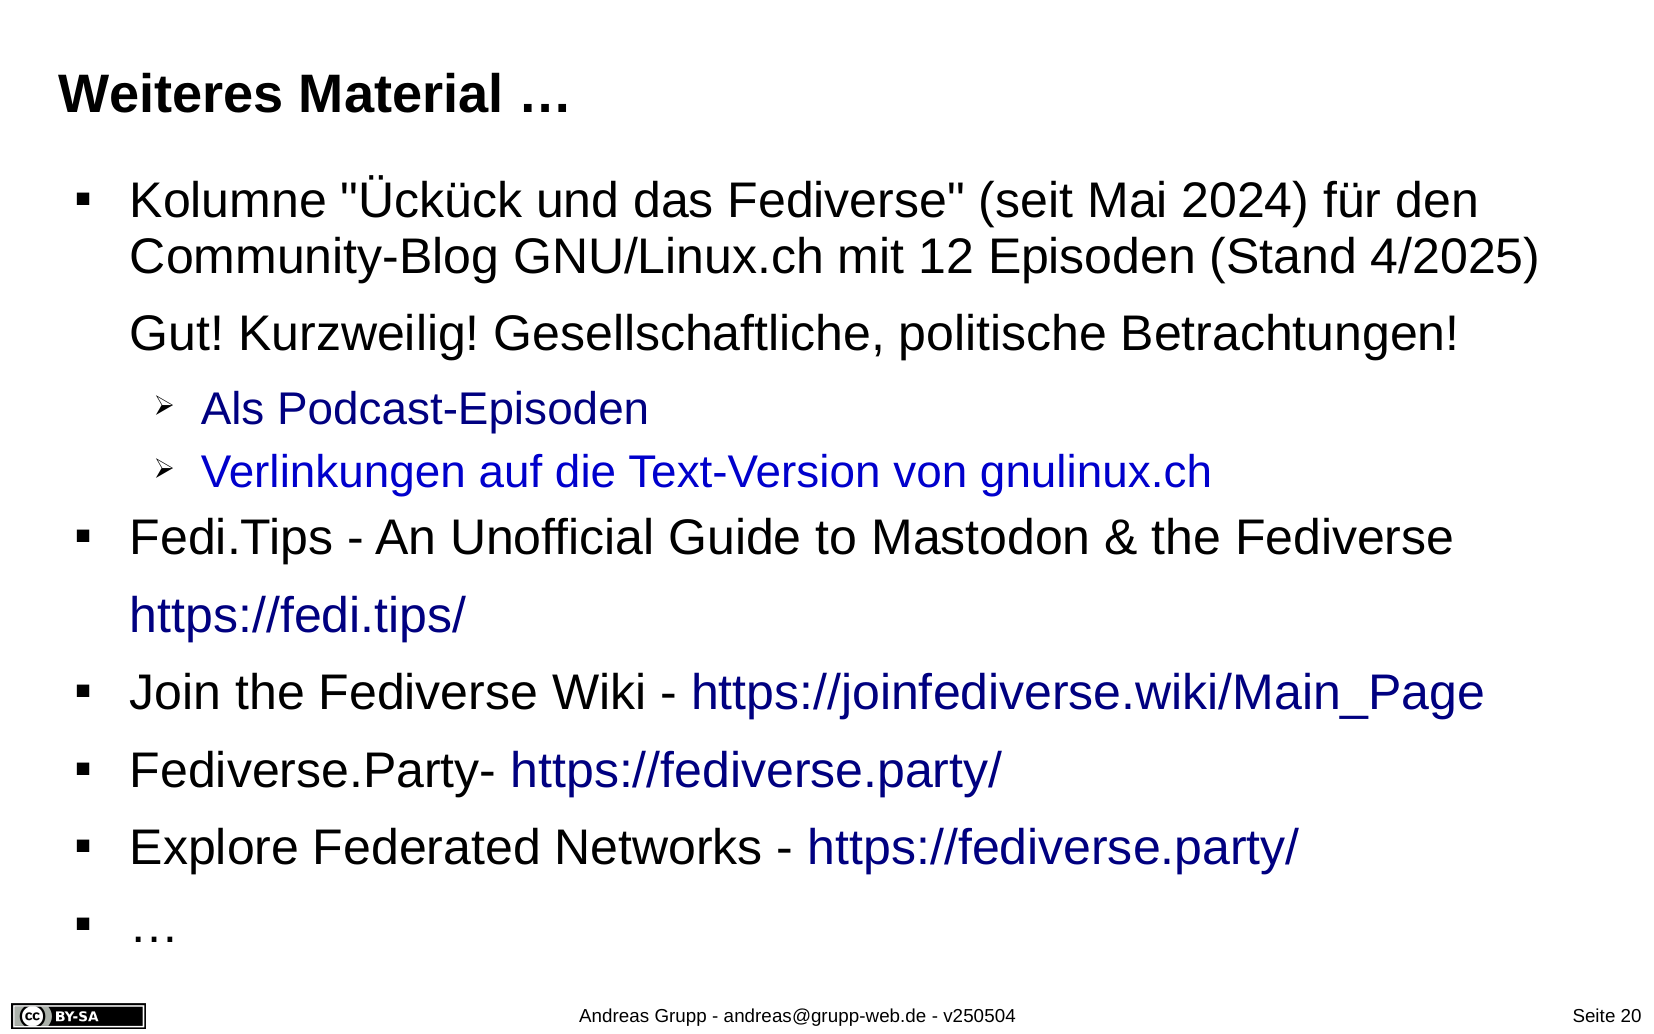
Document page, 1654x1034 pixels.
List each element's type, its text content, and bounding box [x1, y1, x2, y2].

list Kolumne "Ückück und das Fediverse" (seit Mai 2024) für den Community-Blog GNU/Linux.ch mit 12 Episoden (Stand 4/2025) Gut! Kurzweilig! Gesellschaftliche, politische Betrachtungen! Als Podcast-Episoden Verlinkungen auf die Text-Version von gnulinux.ch Fedi.Tips - An Unofficial Guide to Mastodon & the Fediverse https://fedi.tips/ Join the Fediverse Wiki - https://joinfediverse.wiki/Main_Page Fediverse.Party- https://fediverse.party/ Explore Federated Networks - https://fediverse.party/ … [59, 172, 1595, 954]
title Weiteres Material … [59, 24, 1625, 165]
picture [11, 1003, 146, 1029]
